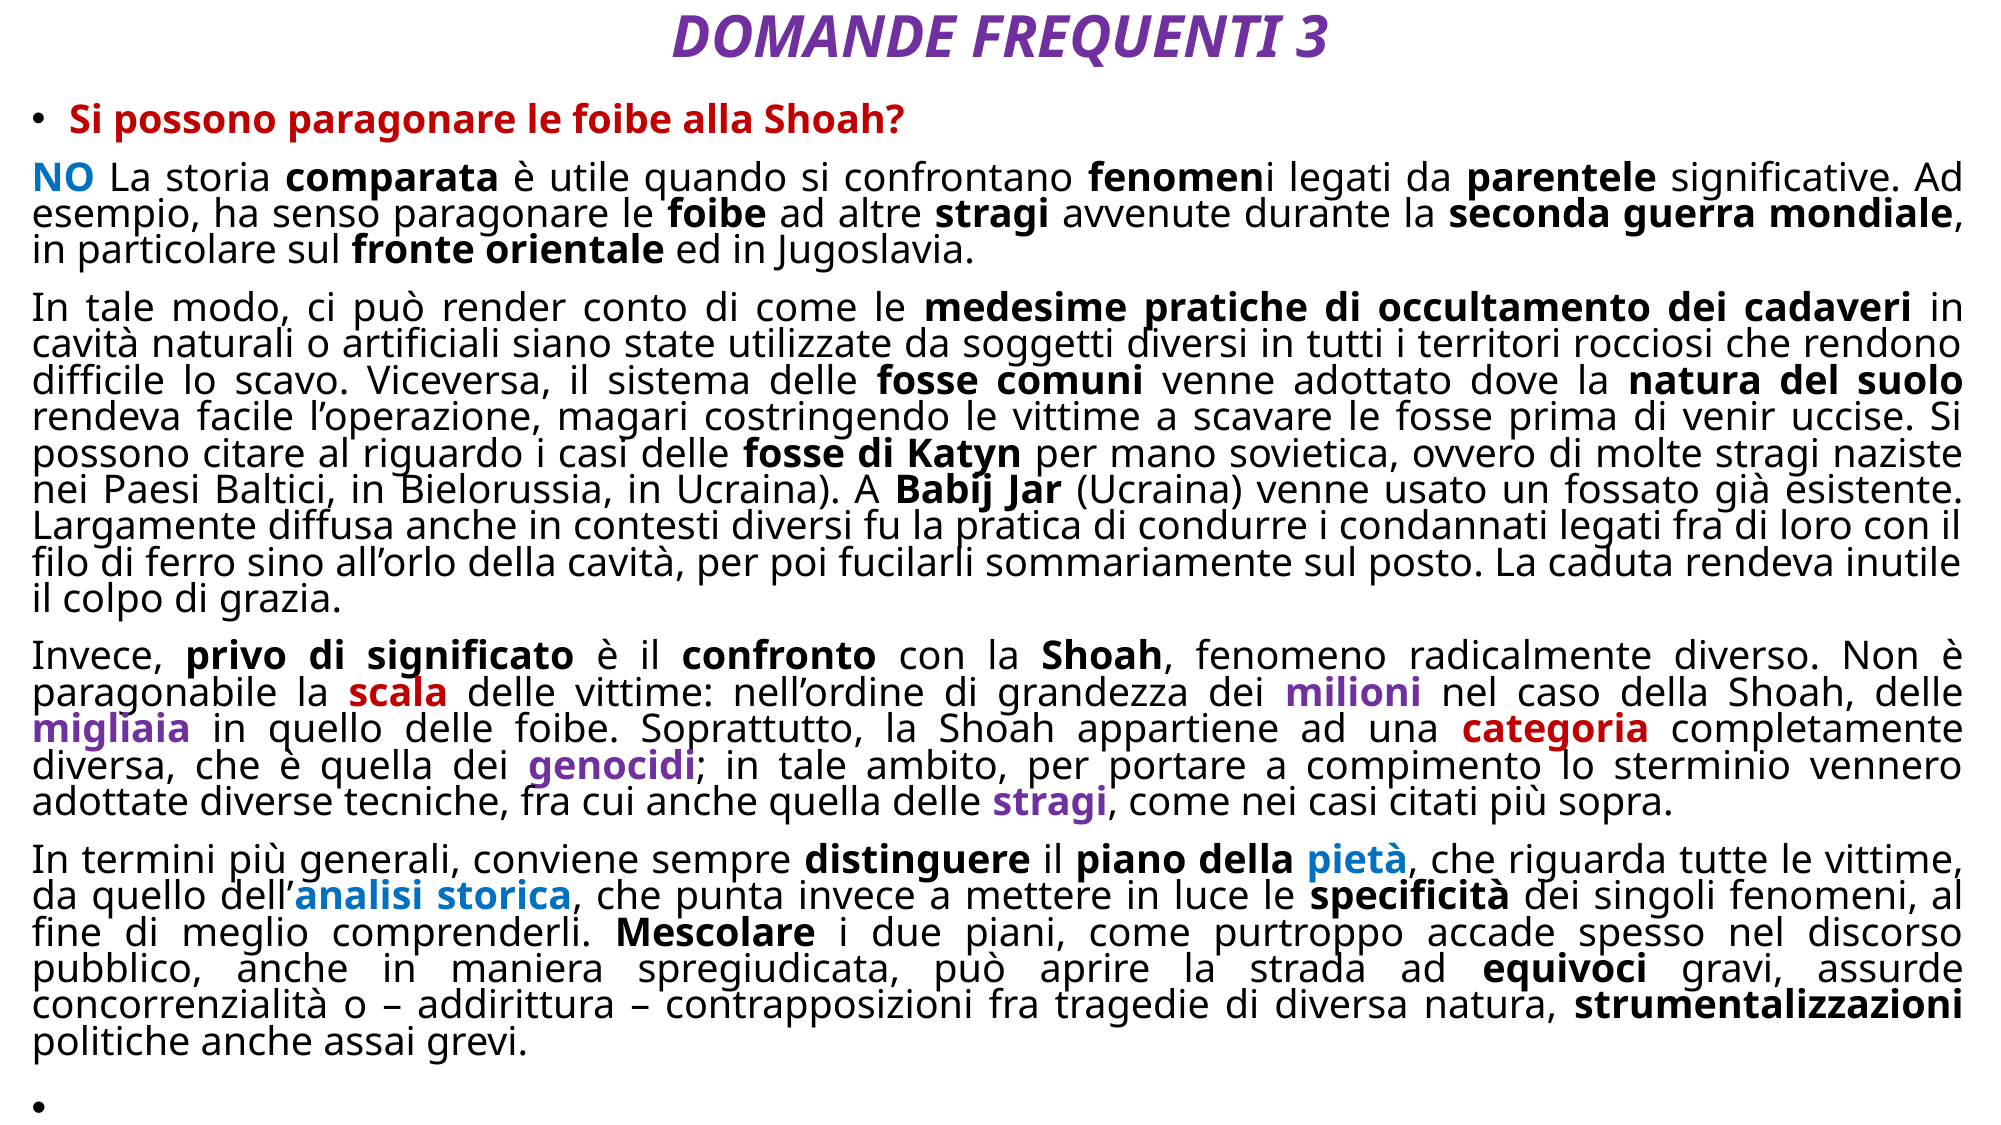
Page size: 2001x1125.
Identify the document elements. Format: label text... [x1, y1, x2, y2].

list Si possono paragonare le foibe alla Shoah? NO La storia comparata è utile quando si confrontano fenomeni legati da parentele significative. Ad esempio, ha senso paragonare le foibe ad altre stragi avvenute durante la seconda guerra mondiale, in particolare sul fronte orientale ed in Jugoslavia. In tale modo, ci può render conto di come le medesime pratiche di occultamento dei cadaveri in cavità naturali o artificiali siano state utilizzate da soggetti diversi in tutti i territori rocciosi che rendono difficile lo scavo. Viceversa, il sistema delle fosse comuni venne adottato dove la natura del suolo rendeva facile l’operazione, magari costringendo le vittime a scavare le fosse prima di venir uccise. Si possono citare al riguardo i casi delle fosse di Katyn per mano sovietica, ovvero di molte stragi naziste nei Paesi Baltici, in Bielorussia, in Ucraina). A Babij Jar (Ucraina) venne usato un fossato già esistente. Largamente diffusa anche in contesti diversi fu la pratica di condurre i condannati legati fra di loro con il filo di ferro sino all’orlo della cavità, per poi fucilarli sommariamente sul posto. La caduta rendeva inutile il colpo di grazia. Invece, privo di significato è il confronto con la Shoah, fenomeno radicalmente diverso. Non è paragonabile la scala delle vittime: nell’ordine di grandezza dei milioni nel caso della Shoah, delle migliaia in quello delle foibe. Soprattutto, la Shoah appartiene ad una categoria completamente diversa, che è quella dei genocidi; in tale ambito, per portare a compimento lo sterminio vennero adottate diverse tecniche, fra cui anche quella delle stragi, come nei casi citati più sopra. In termini più generali, conviene sempre distinguere il piano della pietà, che riguarda tutte le vittime, da quello dell’analisi storica, che punta invece a mettere in luce le specificità dei singoli fenomeni, al fine di meglio comprenderli. Mescolare i due piani, come purtroppo accade spesso nel discorso pubblico, anche in maniera spregiudicata, può aprire la strada ad equivoci gravi, assurde concorrenzialità o – addirittura – contrapposizioni fra tragedie di diversa natura, strumentalizzazioni politiche anche assai grevi. [16, 97, 1980, 1125]
title DOMANDE FREQUENTI 3 [137, 0, 1863, 73]
